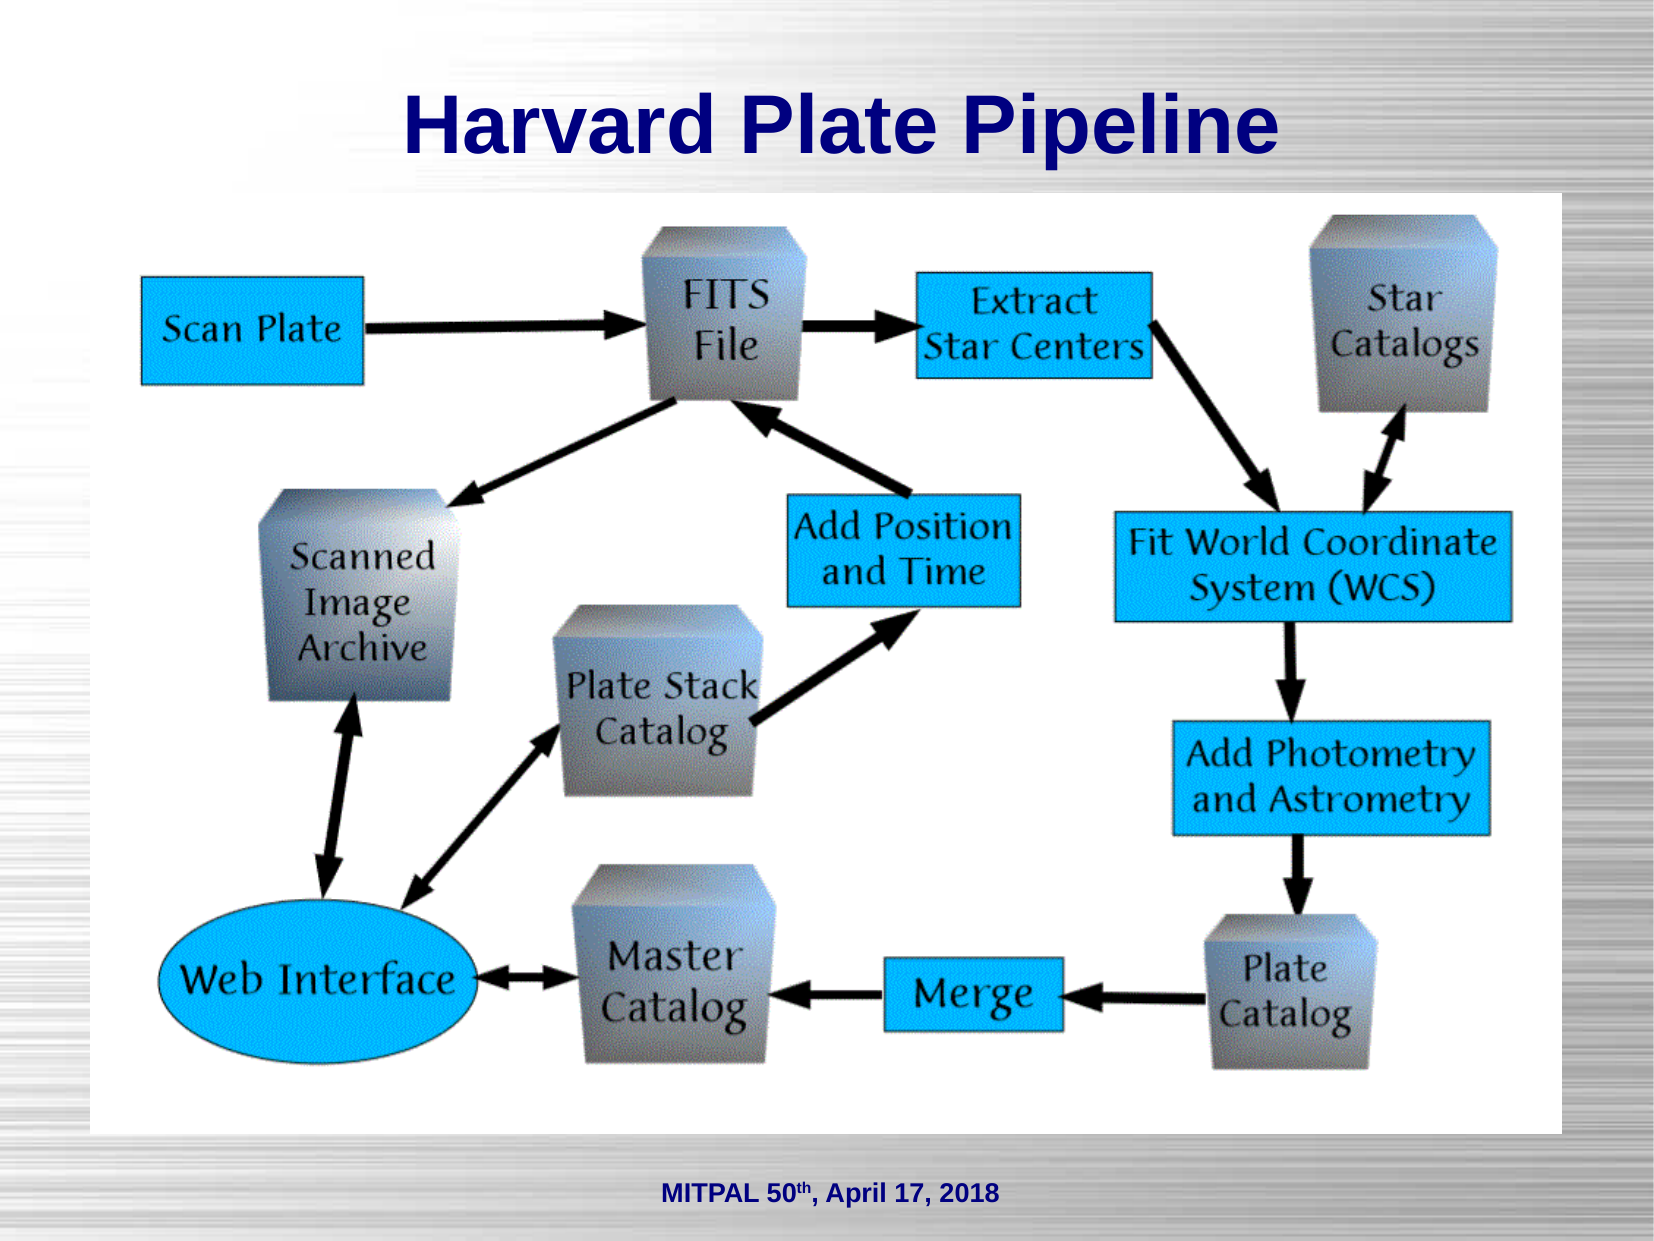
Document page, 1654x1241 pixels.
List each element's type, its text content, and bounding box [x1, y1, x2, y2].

text_box Harvard Plate Pipeline [31, 55, 1626, 182]
text_box MITPAL 50th, April 17, 2018 [646, 1170, 1015, 1218]
picture [0, 0, 1654, 1241]
